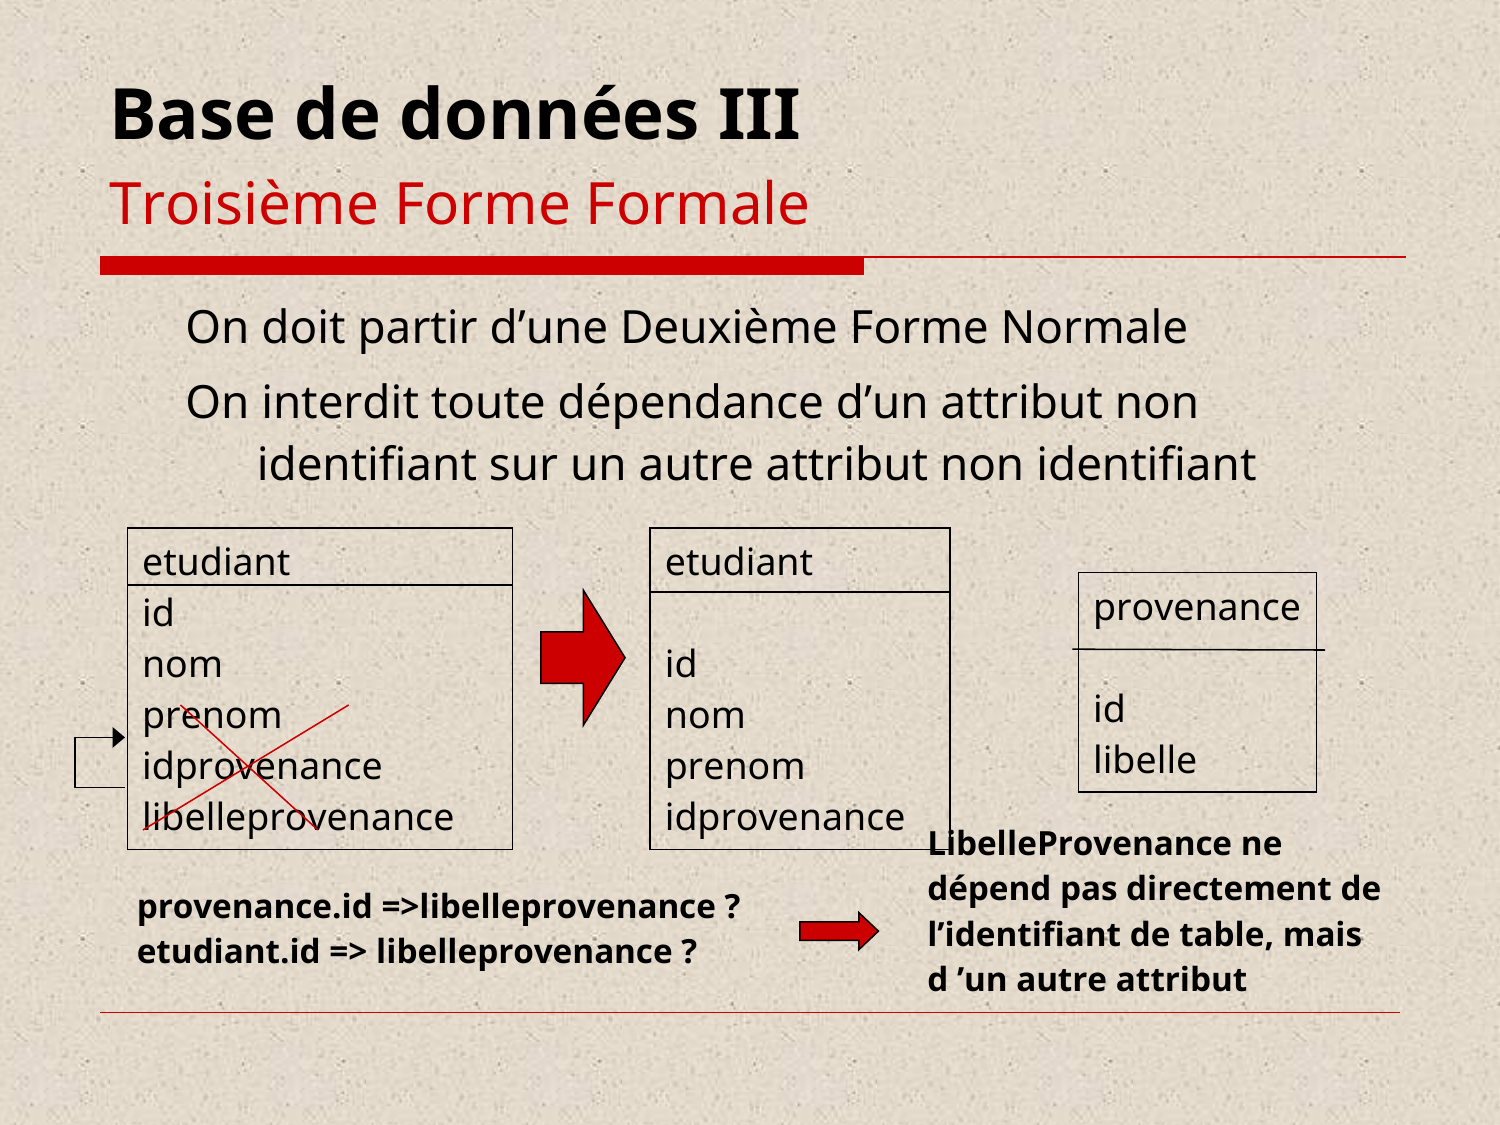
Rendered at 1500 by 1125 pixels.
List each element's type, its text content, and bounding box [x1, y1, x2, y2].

text_box etudiant id nom prenom idprovenance libelleprovenance [127, 527, 513, 850]
title Base de données III Troisième Forme Formale [94, 49, 1407, 250]
text_box LibelleProvenance ne dépend pas directement de l’identifiant de table, mais d ’un autre attribut [912, 812, 1438, 1009]
text_box [799, 912, 879, 950]
text_box provenance id libelle [1078, 650, 1317, 793]
text_box [540, 590, 626, 726]
text_box provenance id libelle [1078, 572, 1317, 649]
picture [0, 0, 1500, 1125]
list On doit partir d’une Deuxième Forme Normale On interdit toute dépendance d’un attribut non identifiant sur un autre attribut non identifiant [92, 287, 1406, 546]
text_box etudiant id nom prenom idprovenance [649, 527, 950, 850]
text_box provenance.id =>libelleprovenance ? etudiant.id => libelleprovenance ? [122, 874, 757, 981]
